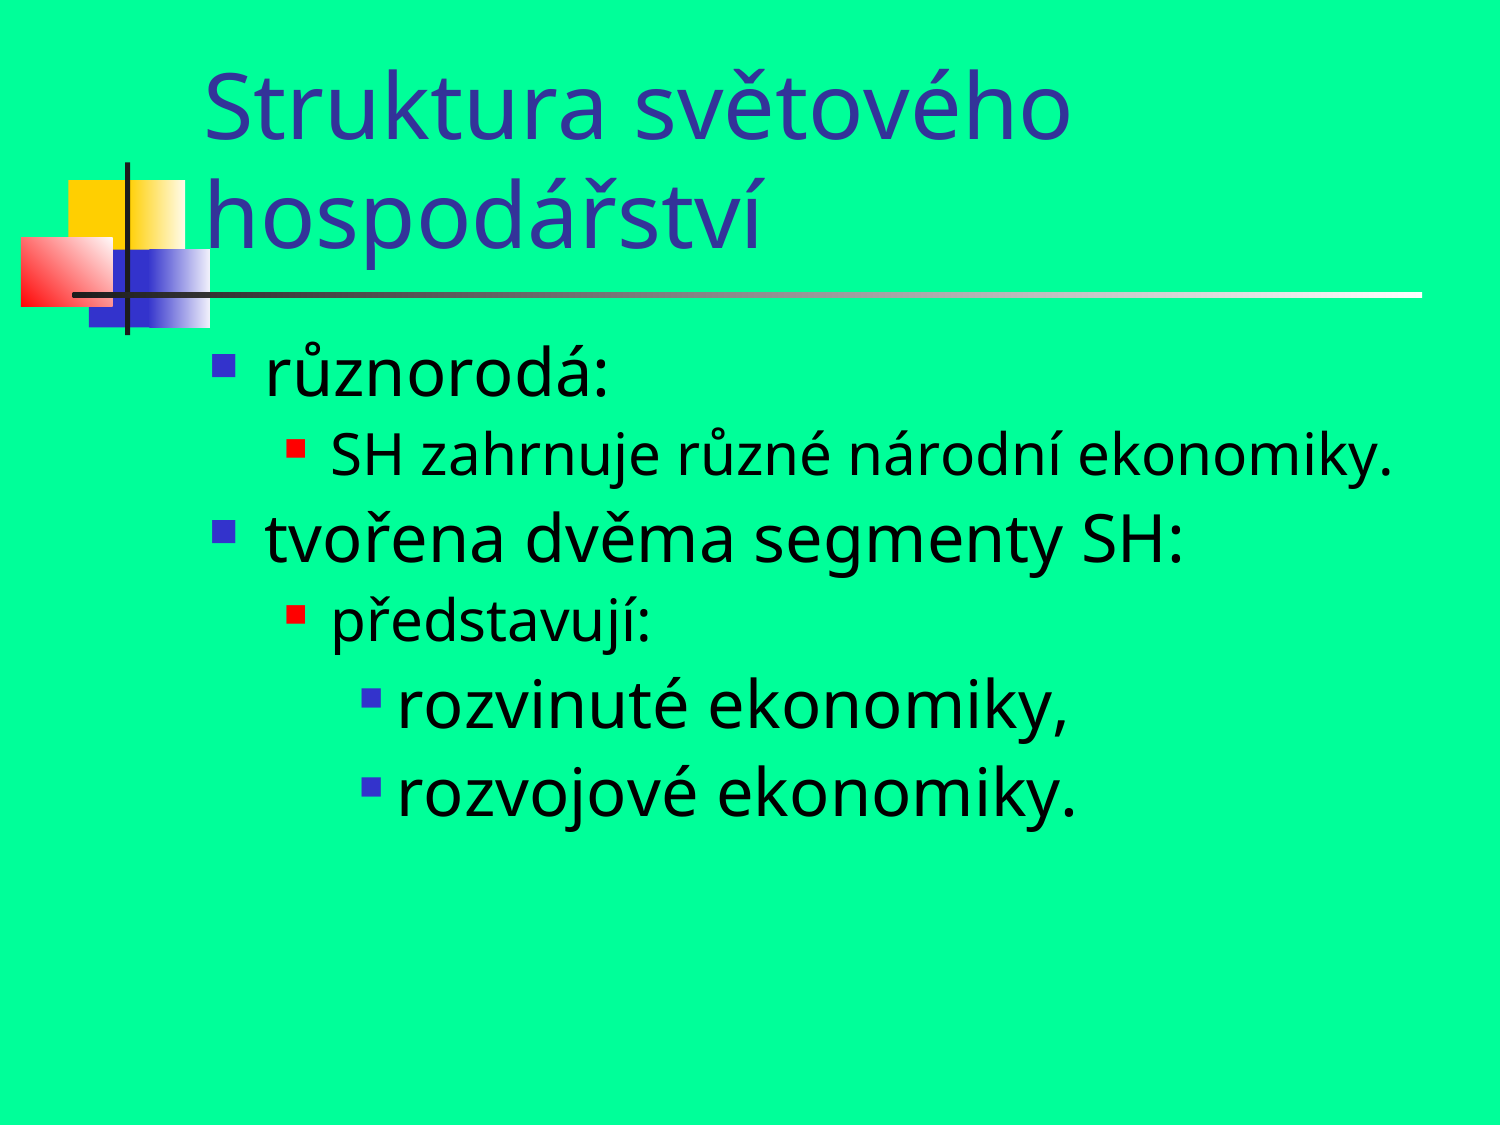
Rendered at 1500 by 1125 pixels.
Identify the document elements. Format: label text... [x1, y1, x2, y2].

title Struktura světového hospodářství [188, 35, 1468, 276]
list různorodá: SH zahrnuje různé národní ekonomiky. tvořena dvěma segmenty SH: představují: rozvinuté ekonomiky, rozvojové ekonomiky. [193, 331, 1469, 1007]
